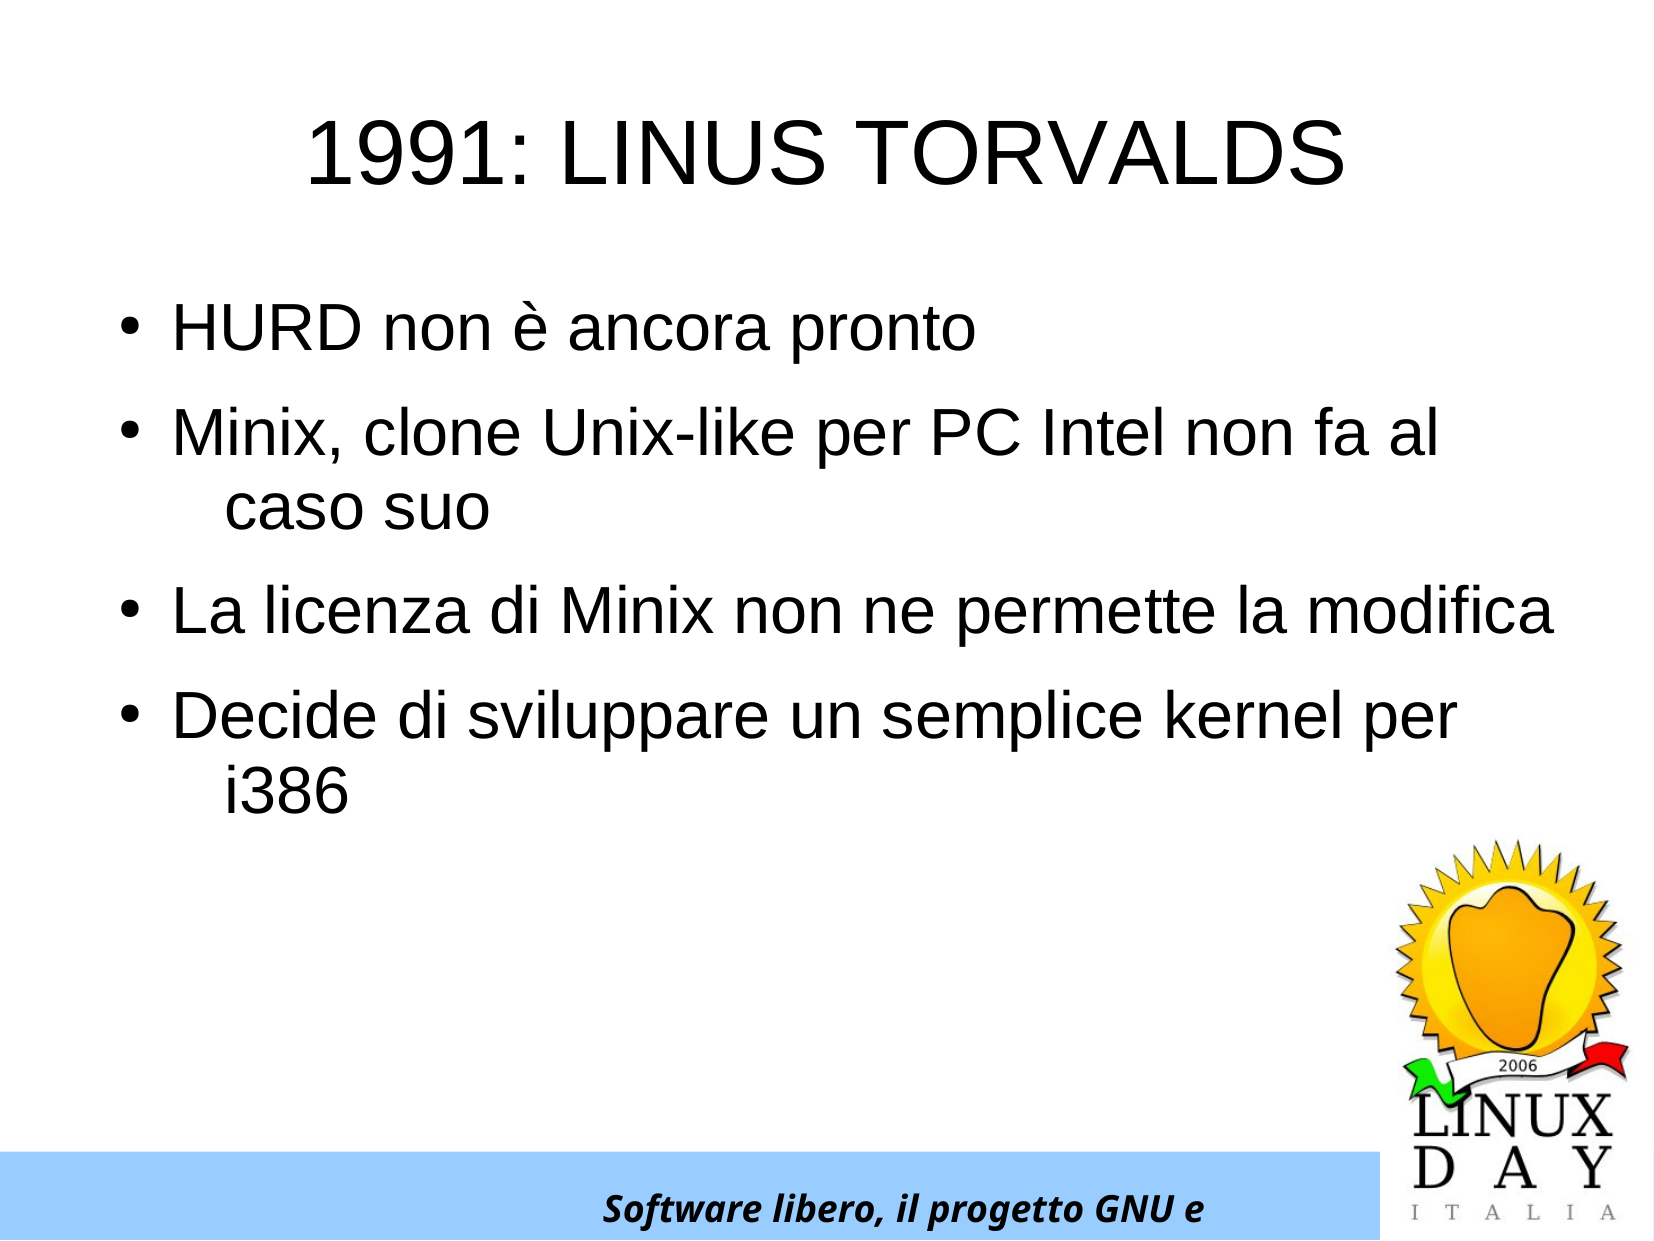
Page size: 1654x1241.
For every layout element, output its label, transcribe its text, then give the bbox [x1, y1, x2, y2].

text_box [0, 1151, 1380, 1241]
picture [1380, 826, 1654, 1241]
title 1991: LINUS TORVALDS [82, 49, 1571, 257]
list HURD non è ancora pronto Minix, clone Unix-like per PC Intel non fa al caso suo La licenza di Minix non ne permette la modifica Decide di sviluppare un semplice kernel per i386 [82, 290, 1571, 1094]
text_box Software libero, il progetto GNU e Linux [588, 1175, 1323, 1237]
